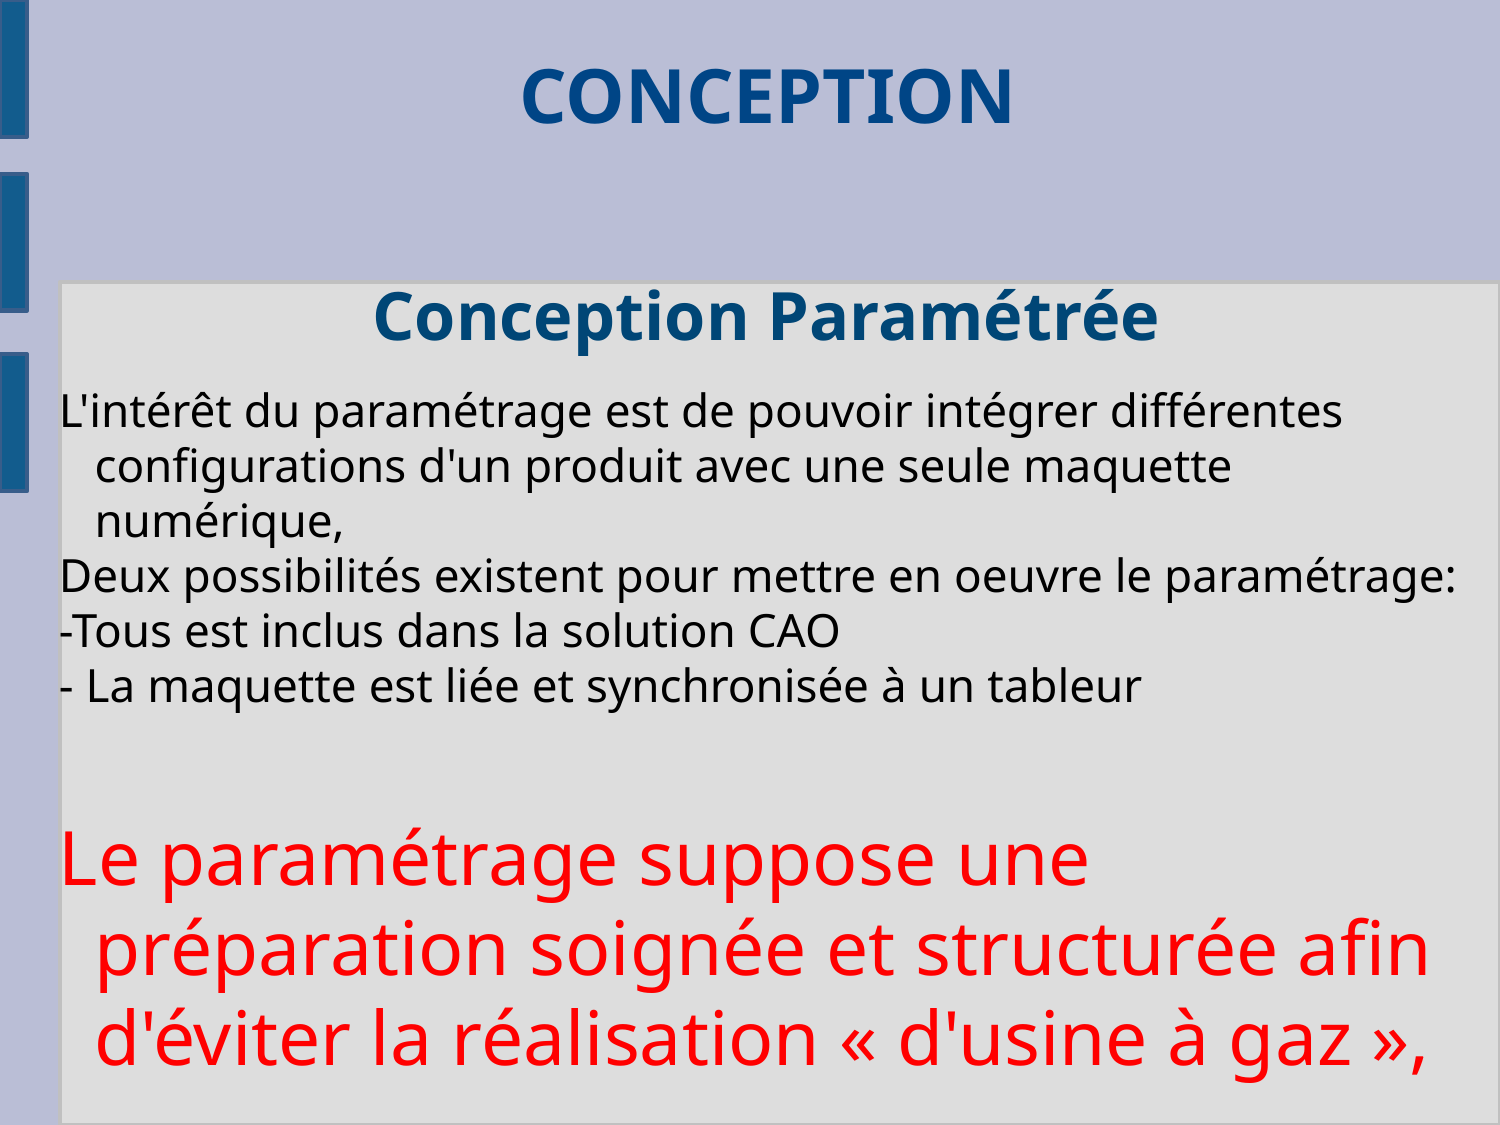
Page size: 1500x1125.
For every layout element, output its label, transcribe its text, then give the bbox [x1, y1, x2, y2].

text_box CONCEPTION [88, 40, 1447, 147]
text_box Conception Paramétrée [86, 265, 1447, 362]
text_box L'intérêt du paramétrage est de pouvoir intégrer différentes configurations d'un produit avec une seule maquette numérique, Deux possibilités existent pour mettre en oeuvre le paramétrage: -Tous est inclus dans la solution CAO - La maquette est liée et synchronisée à un tableur [59, 381, 1488, 765]
text_box Le paramétrage suppose une préparation soignée et structurée afin d'éviter la réalisation « d'usine à gaz », [59, 788, 1488, 1102]
